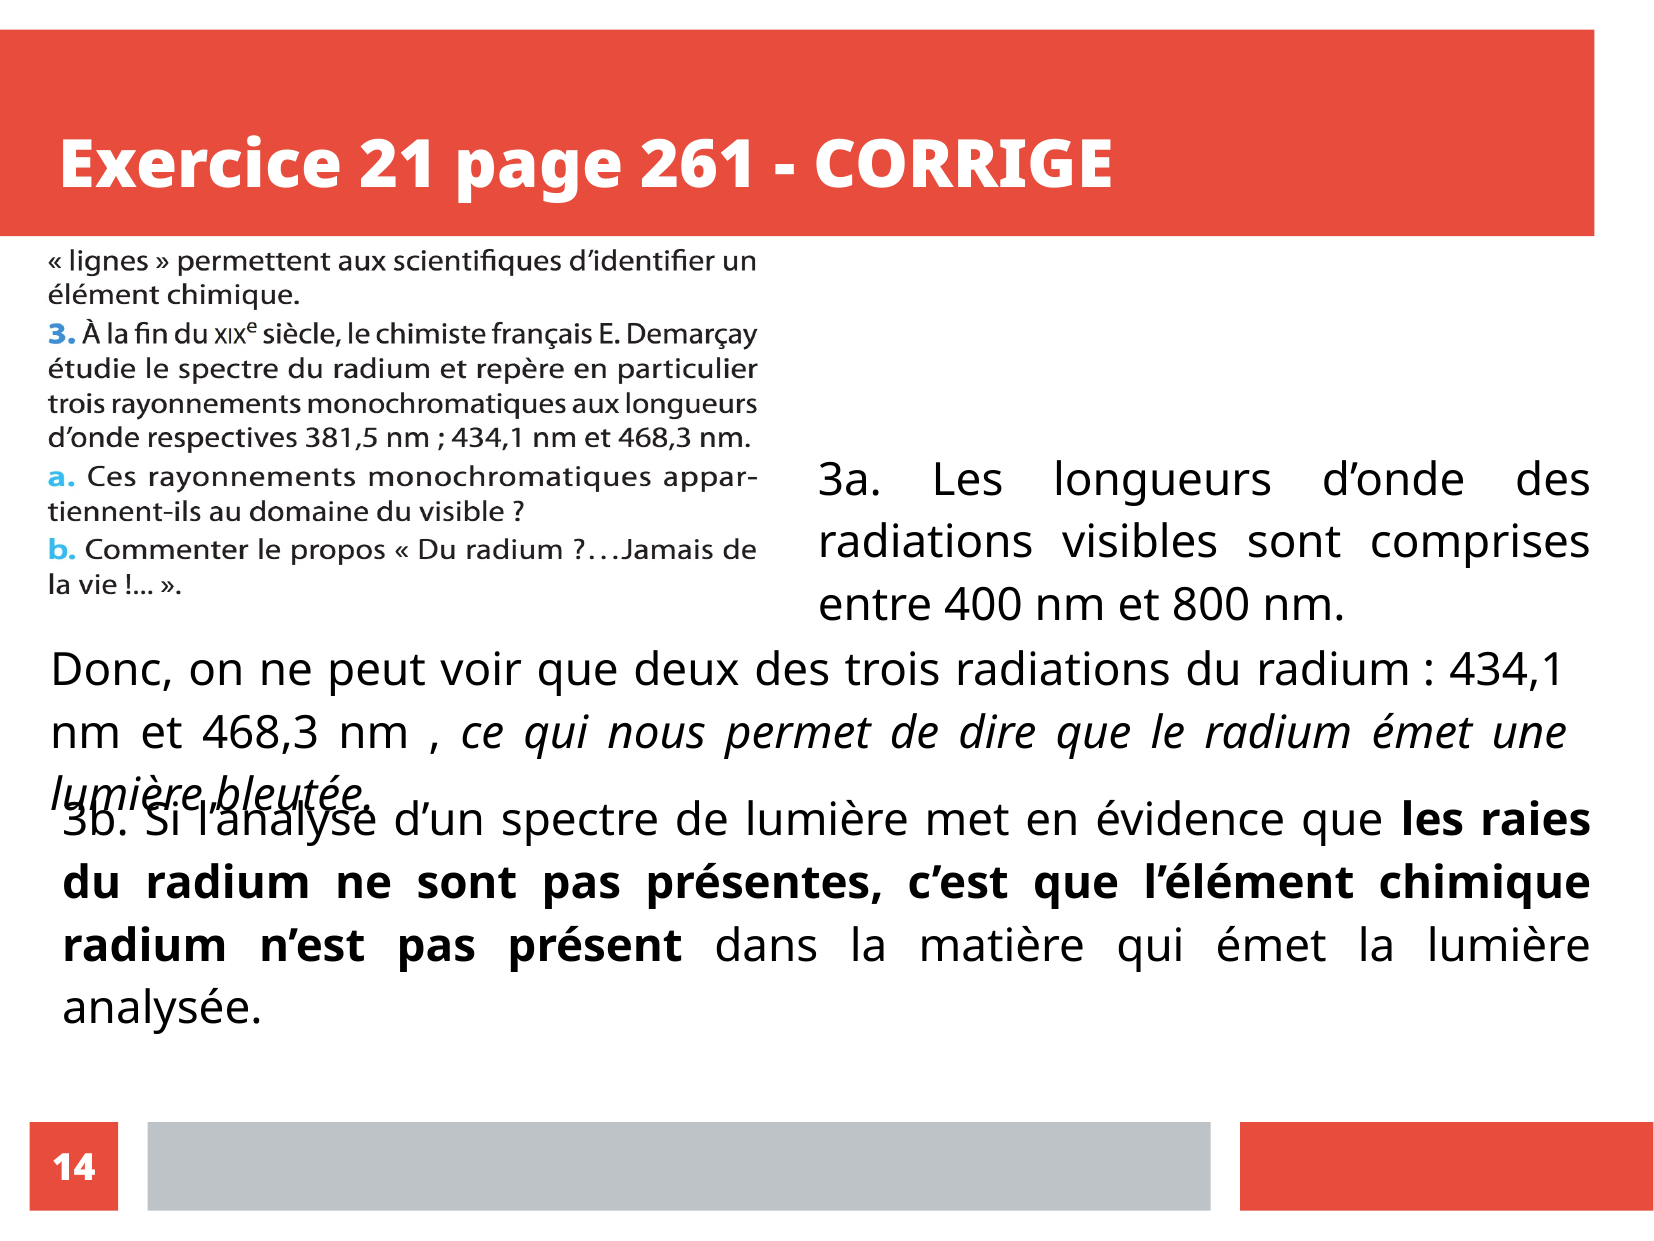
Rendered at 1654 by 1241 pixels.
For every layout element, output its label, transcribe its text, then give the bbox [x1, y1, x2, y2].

text_box 3a. Les longueurs d’onde des radiations visibles sont comprises entre 400 nm et 800 nm. [803, 438, 1607, 626]
title Exercice 21 page 261 - CORRIGE [59, 59, 1595, 207]
text_box Donc, on ne peut voir que deux des trois radiations du radium : 434,1 nm et 468,3 nm , ce qui nous permet de dire que le radium émet une lumière bleutée. [35, 629, 1583, 759]
text_box 3b. Si l’analyse d’un spectre de lumière met en évidence que les raies du radium ne sont pas présentes, c’est que l’élément chimique radium n’est pas présent dans la matière qui émet la lumière analysée. [47, 779, 1607, 967]
picture [29, 248, 780, 615]
